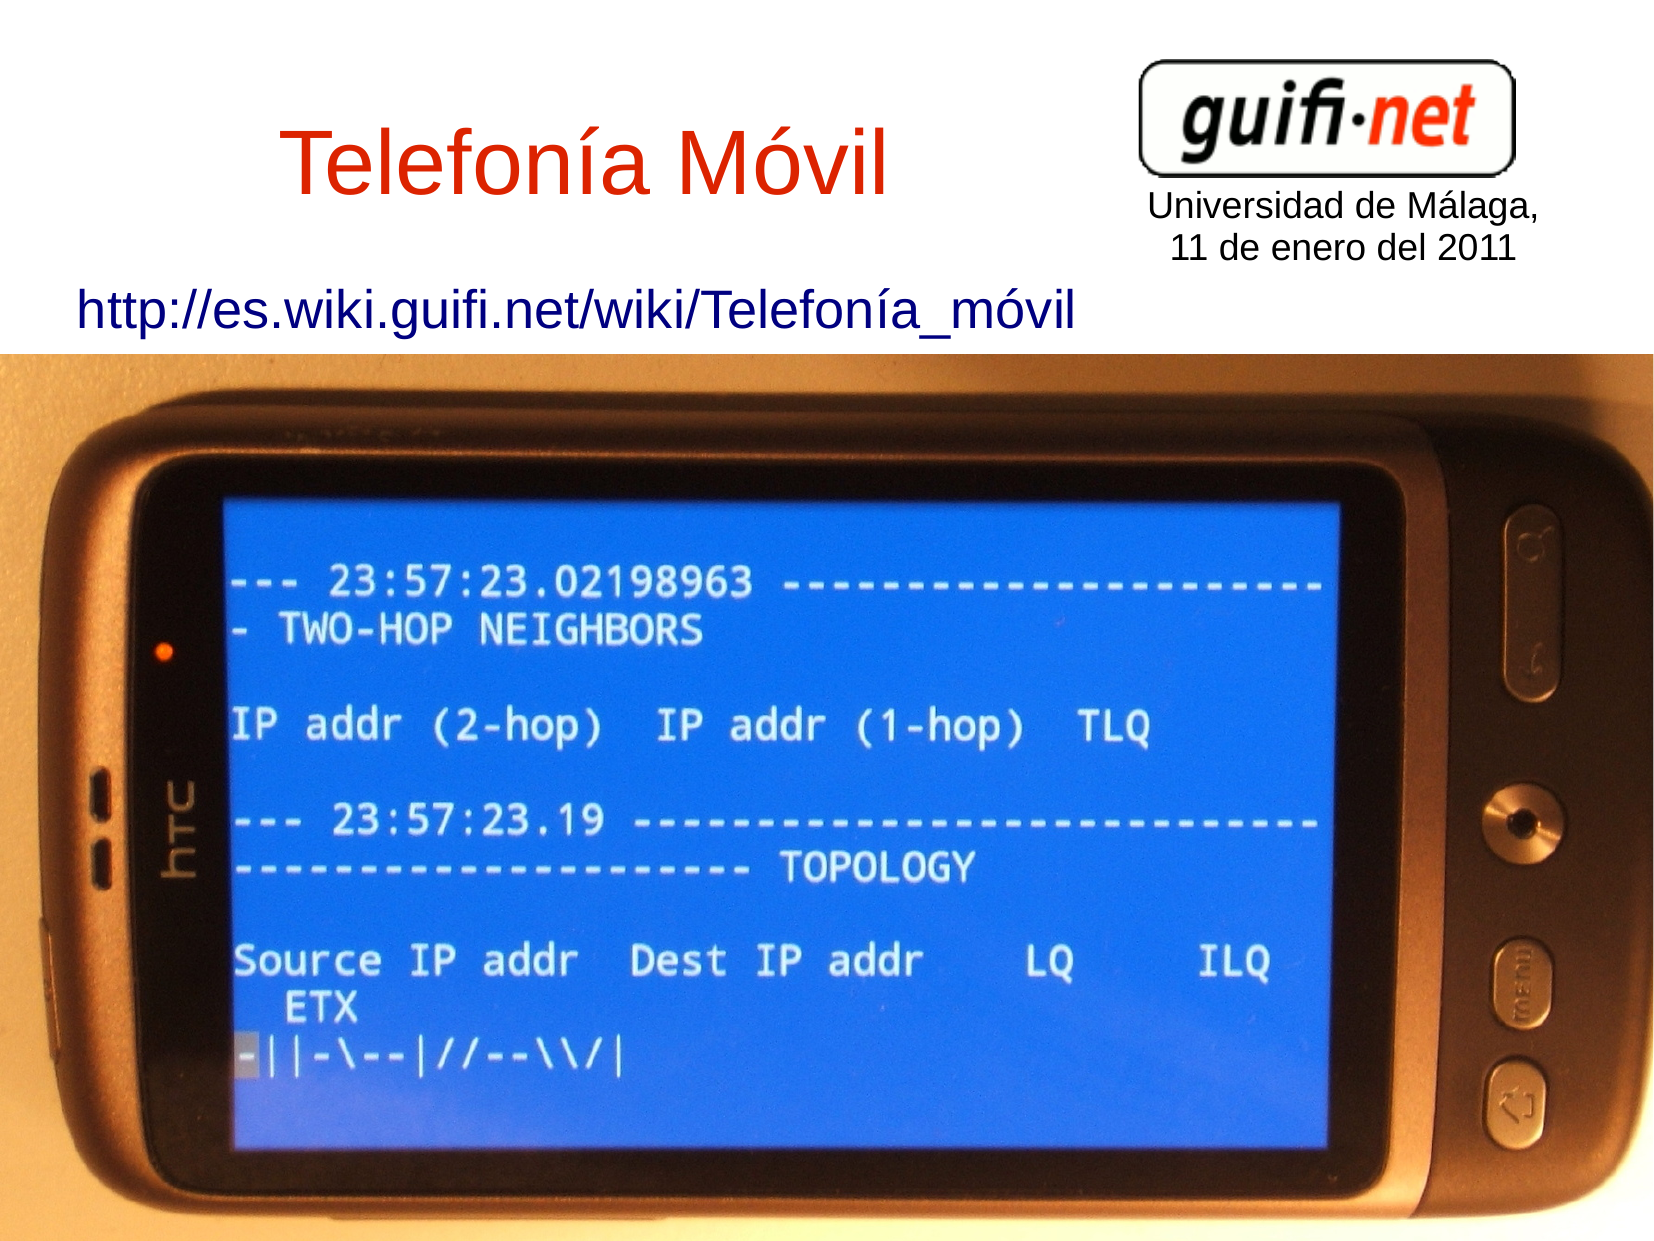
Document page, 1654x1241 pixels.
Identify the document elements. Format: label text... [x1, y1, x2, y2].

title Telefonía Móvil [76, 66, 1093, 259]
picture [0, 354, 1654, 1241]
text_box Universidad de Málaga, 11 de enero del 2011 [1033, 177, 1654, 277]
picture [1137, 59, 1516, 177]
text_box http://es.wiki.guifi.net/wiki/Telefonía_móvil [59, 279, 1215, 354]
